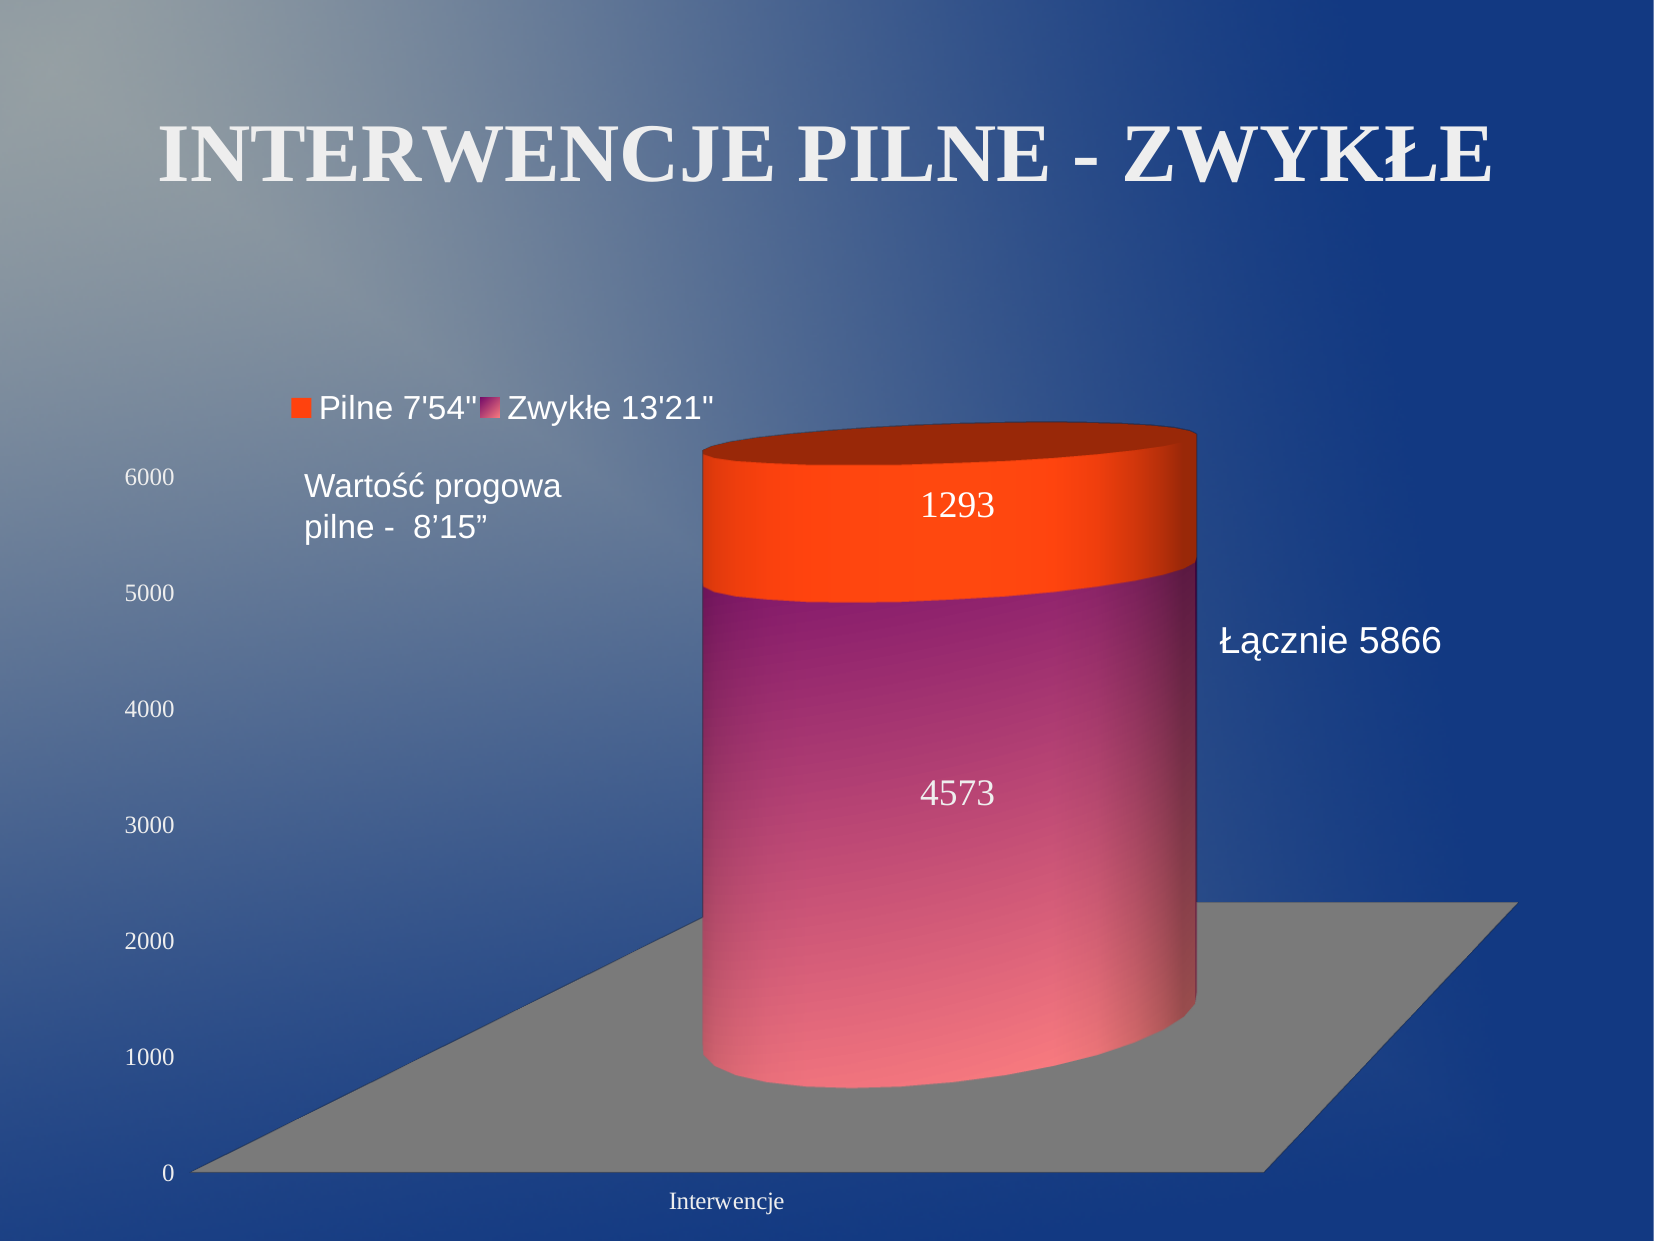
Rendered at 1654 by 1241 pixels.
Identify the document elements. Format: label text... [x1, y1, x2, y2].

picture [0, 0, 1654, 1241]
text_box Łącznie 5866 [1204, 611, 1457, 669]
text_box Wartość progowa pilne - 8’15” [289, 460, 577, 555]
chart [86, 309, 1611, 1224]
title INTERWENCJE PILNE - ZWYKŁE [82, 49, 1571, 257]
